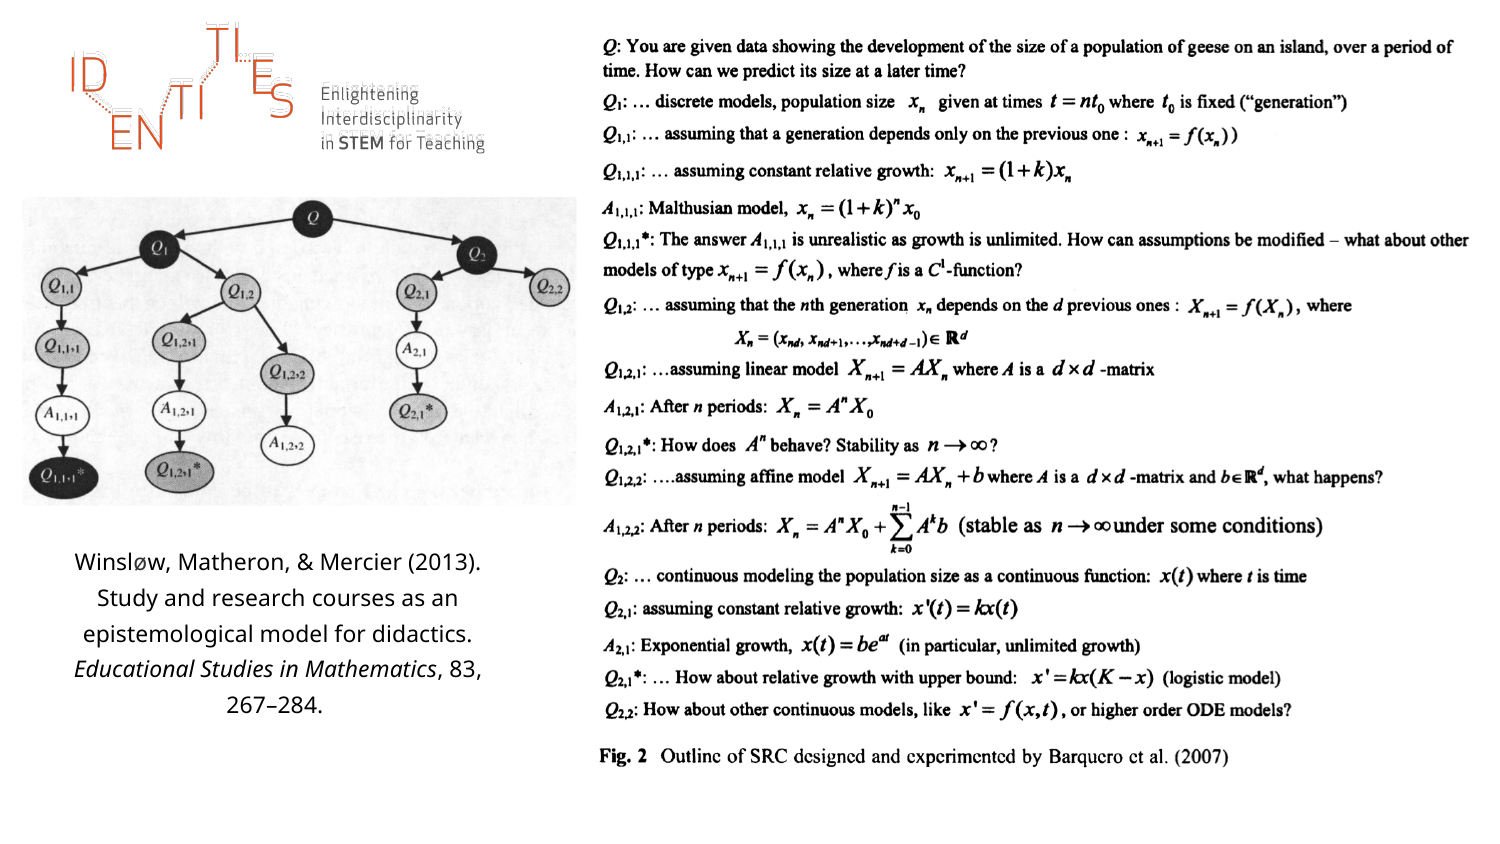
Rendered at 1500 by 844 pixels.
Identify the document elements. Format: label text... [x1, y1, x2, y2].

text_box Winsløw, Matheron, & Mercier (2013). Study and research courses as an epistemological model for didactics. Educational Studies in Mathematics, 83, 267–284. [31, 524, 525, 692]
picture [71, 18, 485, 157]
picture [7, 30, 1487, 776]
